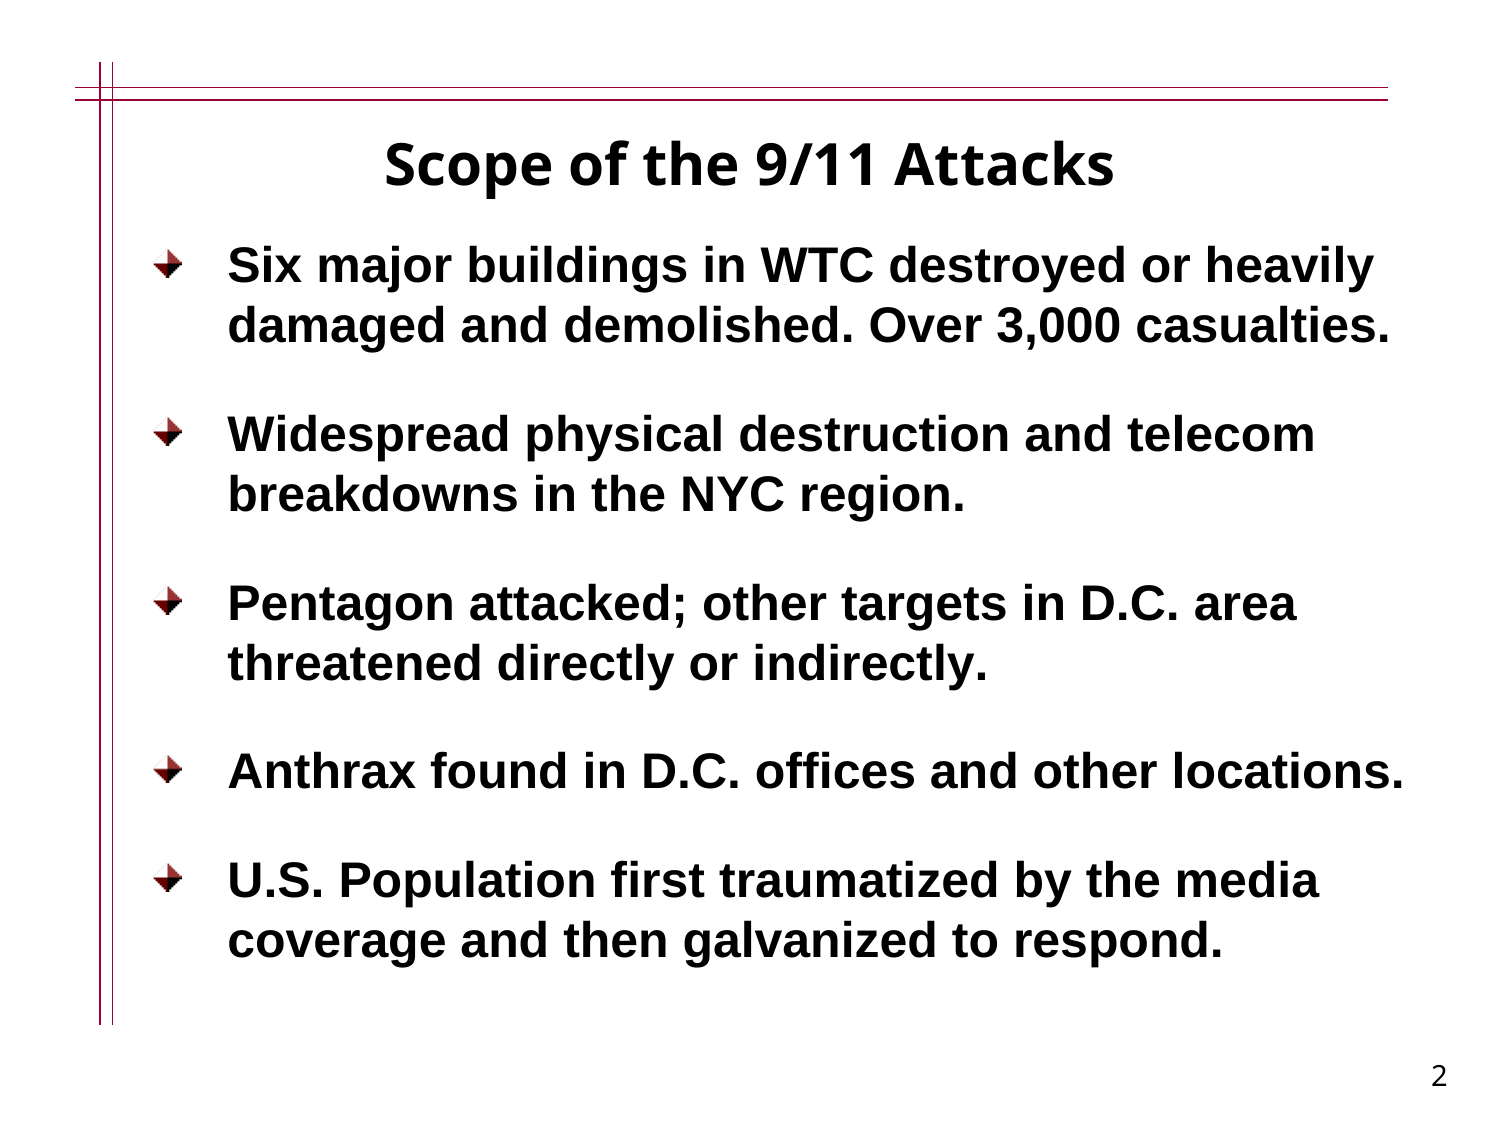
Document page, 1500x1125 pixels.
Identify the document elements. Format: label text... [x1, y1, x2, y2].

picture [152, 754, 182, 783]
picture [152, 248, 182, 278]
picture [152, 416, 182, 446]
picture [152, 862, 182, 892]
title Scope of the 9/11 Attacks [249, 112, 1251, 213]
picture [152, 585, 182, 615]
text_box Six major buildings in WTC destroyed or heavily damaged and demolished. Over 3,000 casualties. Widespread physical destruction and telecom breakdowns in the NYC region. Pentagon attacked; other targets in D.C. area threatened directly or indirectly. Anthrax found in D.C. offices and other locations. U.S. Population first traumatized by the media coverage and then galvanized to respond. [137, 224, 1426, 988]
